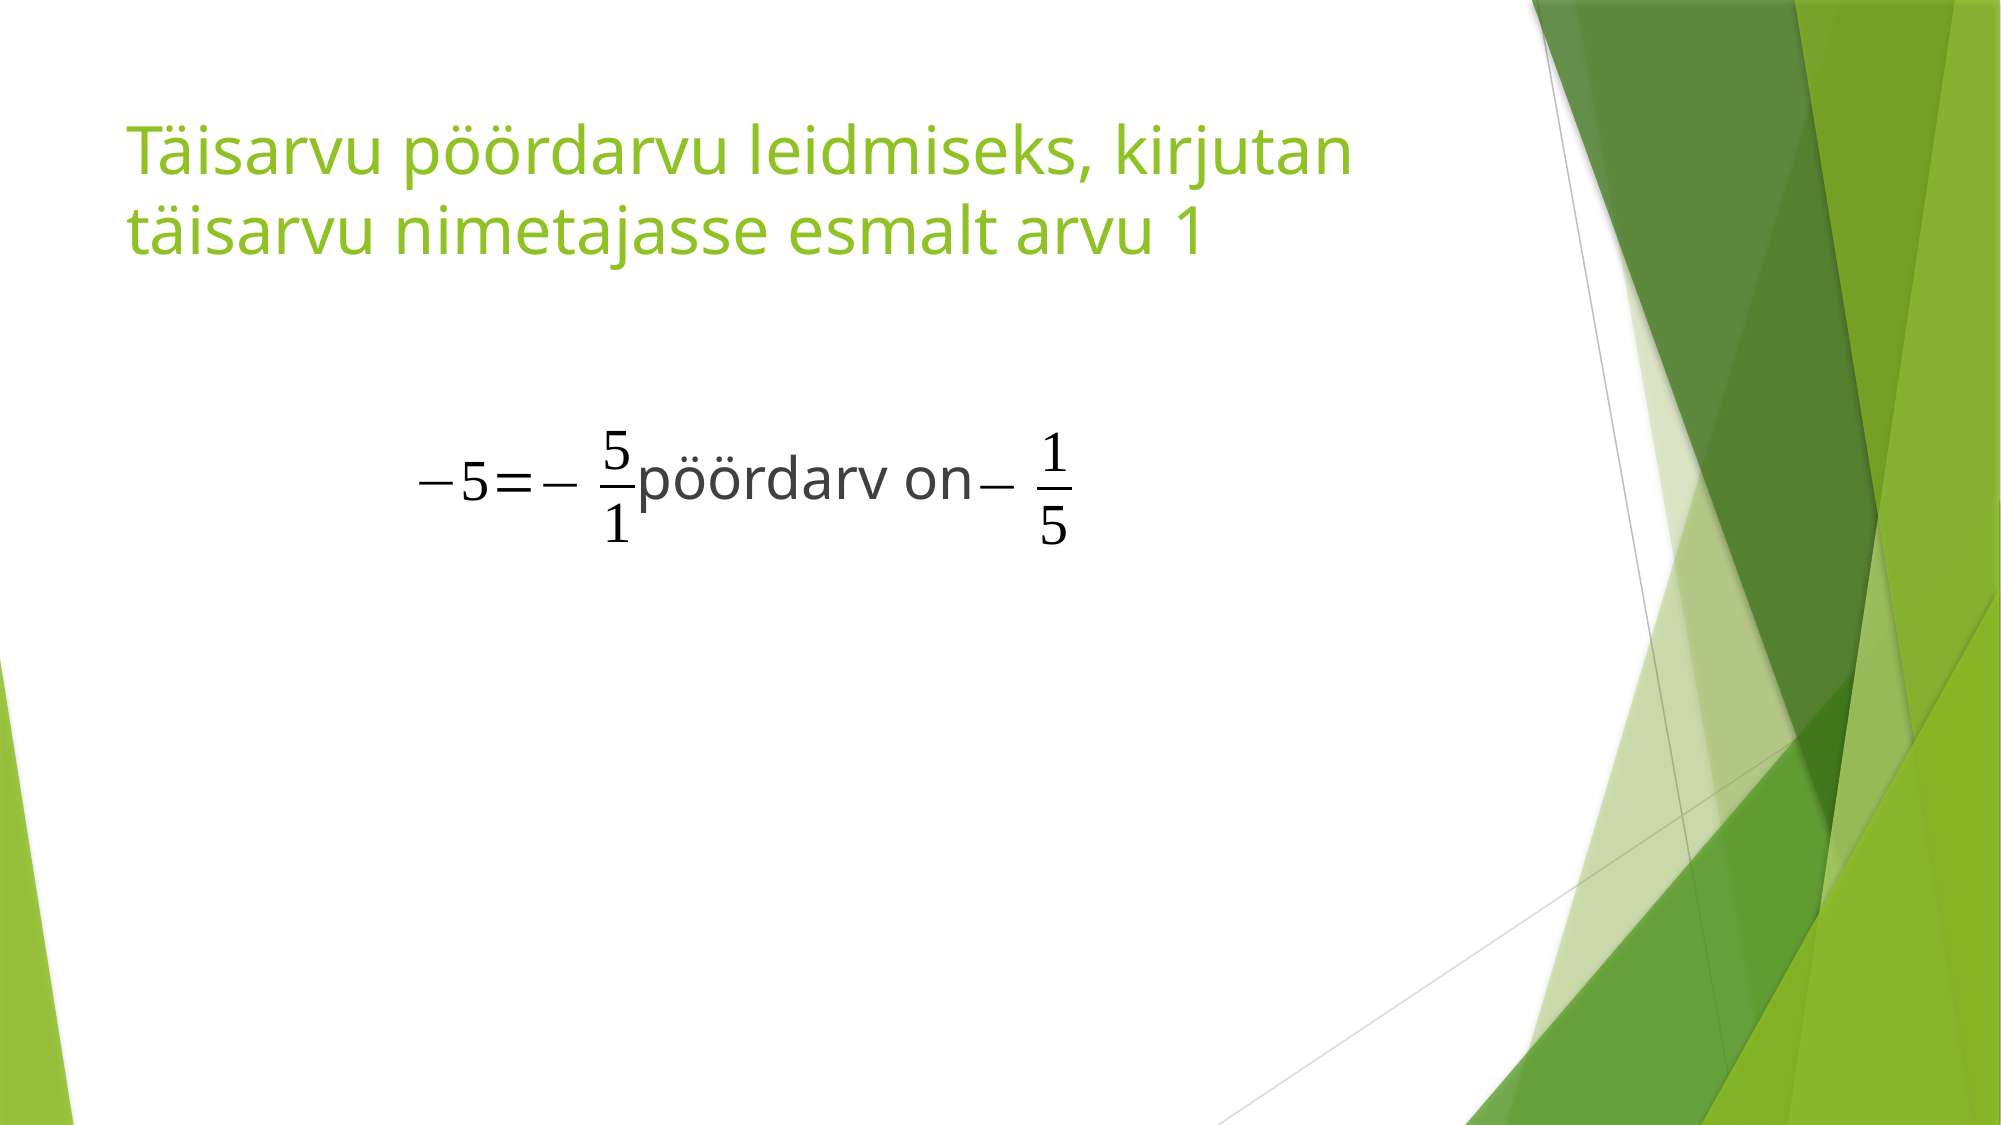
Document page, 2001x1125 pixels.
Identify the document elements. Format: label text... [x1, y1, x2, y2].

chart [407, 417, 644, 556]
list pöördarv on [111, 433, 1500, 992]
chart [968, 419, 1081, 557]
title Täisarvu pöördarvu leidmiseks, kirjutan täisarvu nimetajasse esmalt arvu 1 [111, 99, 1568, 381]
